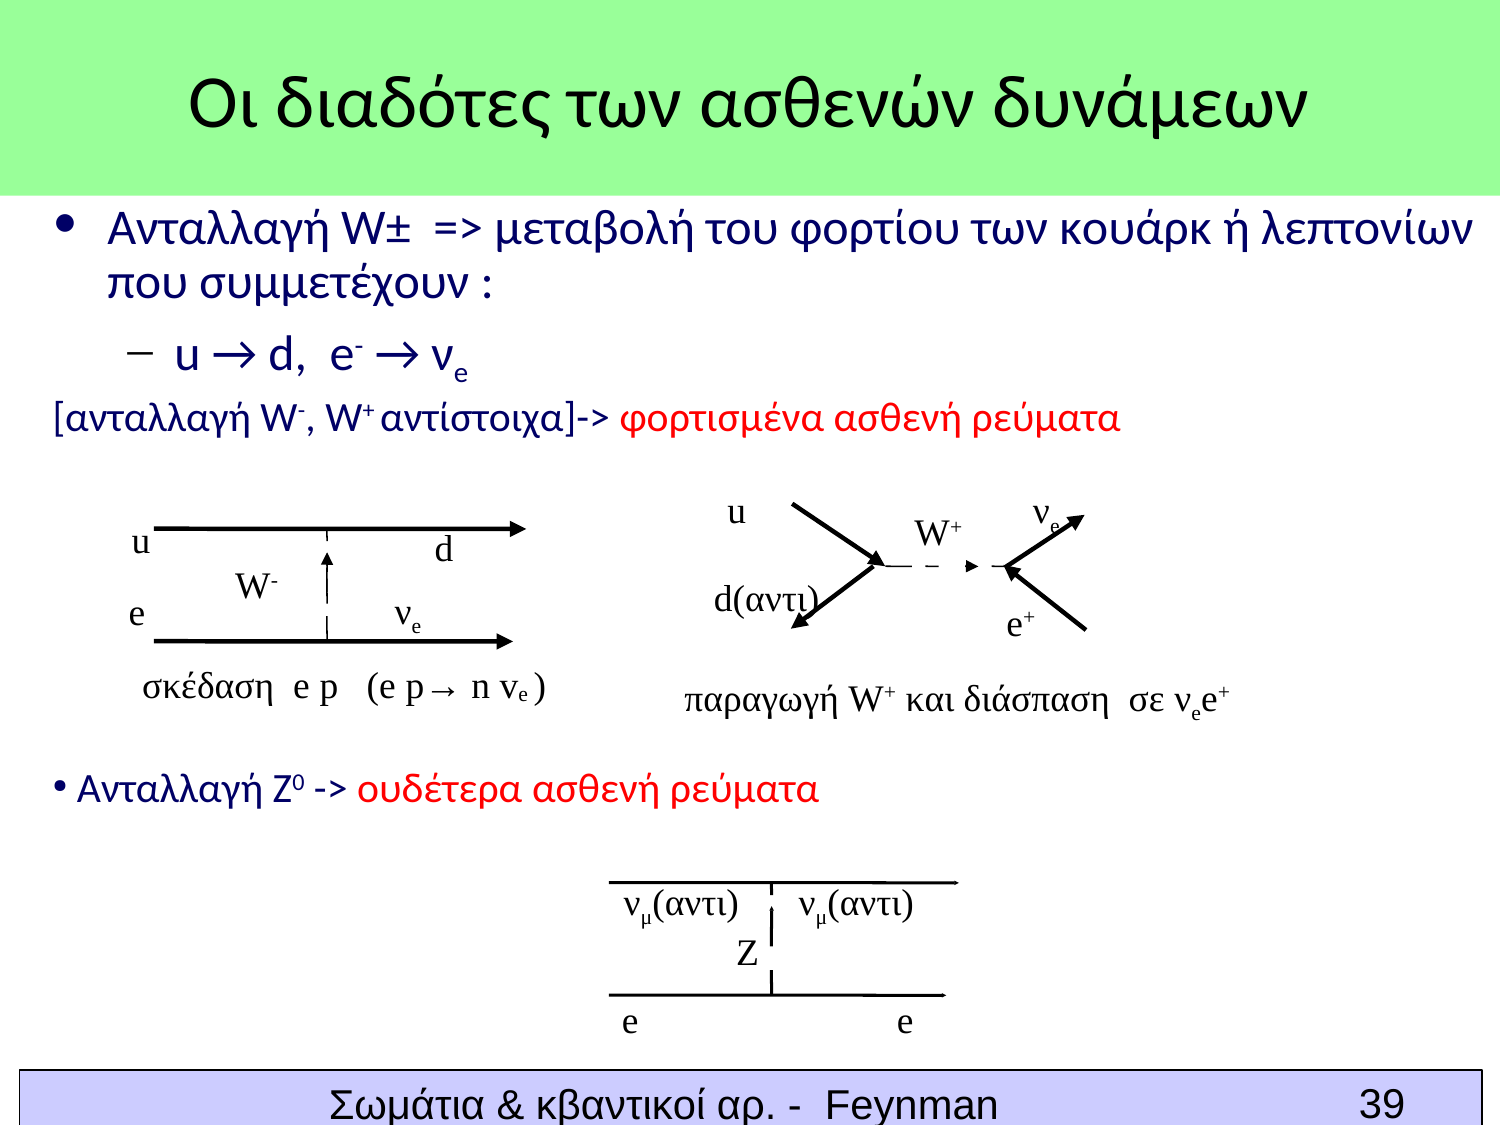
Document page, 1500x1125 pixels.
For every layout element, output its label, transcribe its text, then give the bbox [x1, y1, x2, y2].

text_box e [114, 580, 194, 642]
text_box νμ(αντι) [834, 870, 1009, 937]
text_box παραγωγή W+ και διάσπαση σε νee+ [669, 666, 1388, 733]
text_box νμ(αντι) [608, 870, 834, 937]
text_box e+ [991, 591, 1072, 652]
text_box Οι διαδότες των ασθενών δυνάμεων [0, 0, 1500, 196]
text_box W- [220, 553, 354, 615]
text_box Ανταλλαγή W± => μεταβολή του φορτίου των κουάρκ ή λεπτονίων που συμμετέχουν : u → d, e- → νe [ανταλλαγή W-, W+ αντίστοιχα]-> φορτισμένα ασθενή ρεύματα Ανταλλαγή Ζ0 -> ουδέτερα ασθενή ρεύματα [37, 193, 1500, 1082]
text_box Ζ [721, 937, 797, 981]
text_box νe [1018, 478, 1098, 546]
text_box u [116, 508, 197, 569]
text_box e [882, 988, 958, 1050]
text_box σκέδαση e p (e p→ n ve ) [127, 653, 633, 715]
text_box d(αντι) [699, 566, 859, 627]
text_box e [607, 988, 683, 1050]
text_box u [712, 478, 793, 540]
text_box W+ [899, 500, 1033, 562]
text_box νe [379, 579, 593, 647]
text_box d [419, 516, 500, 577]
